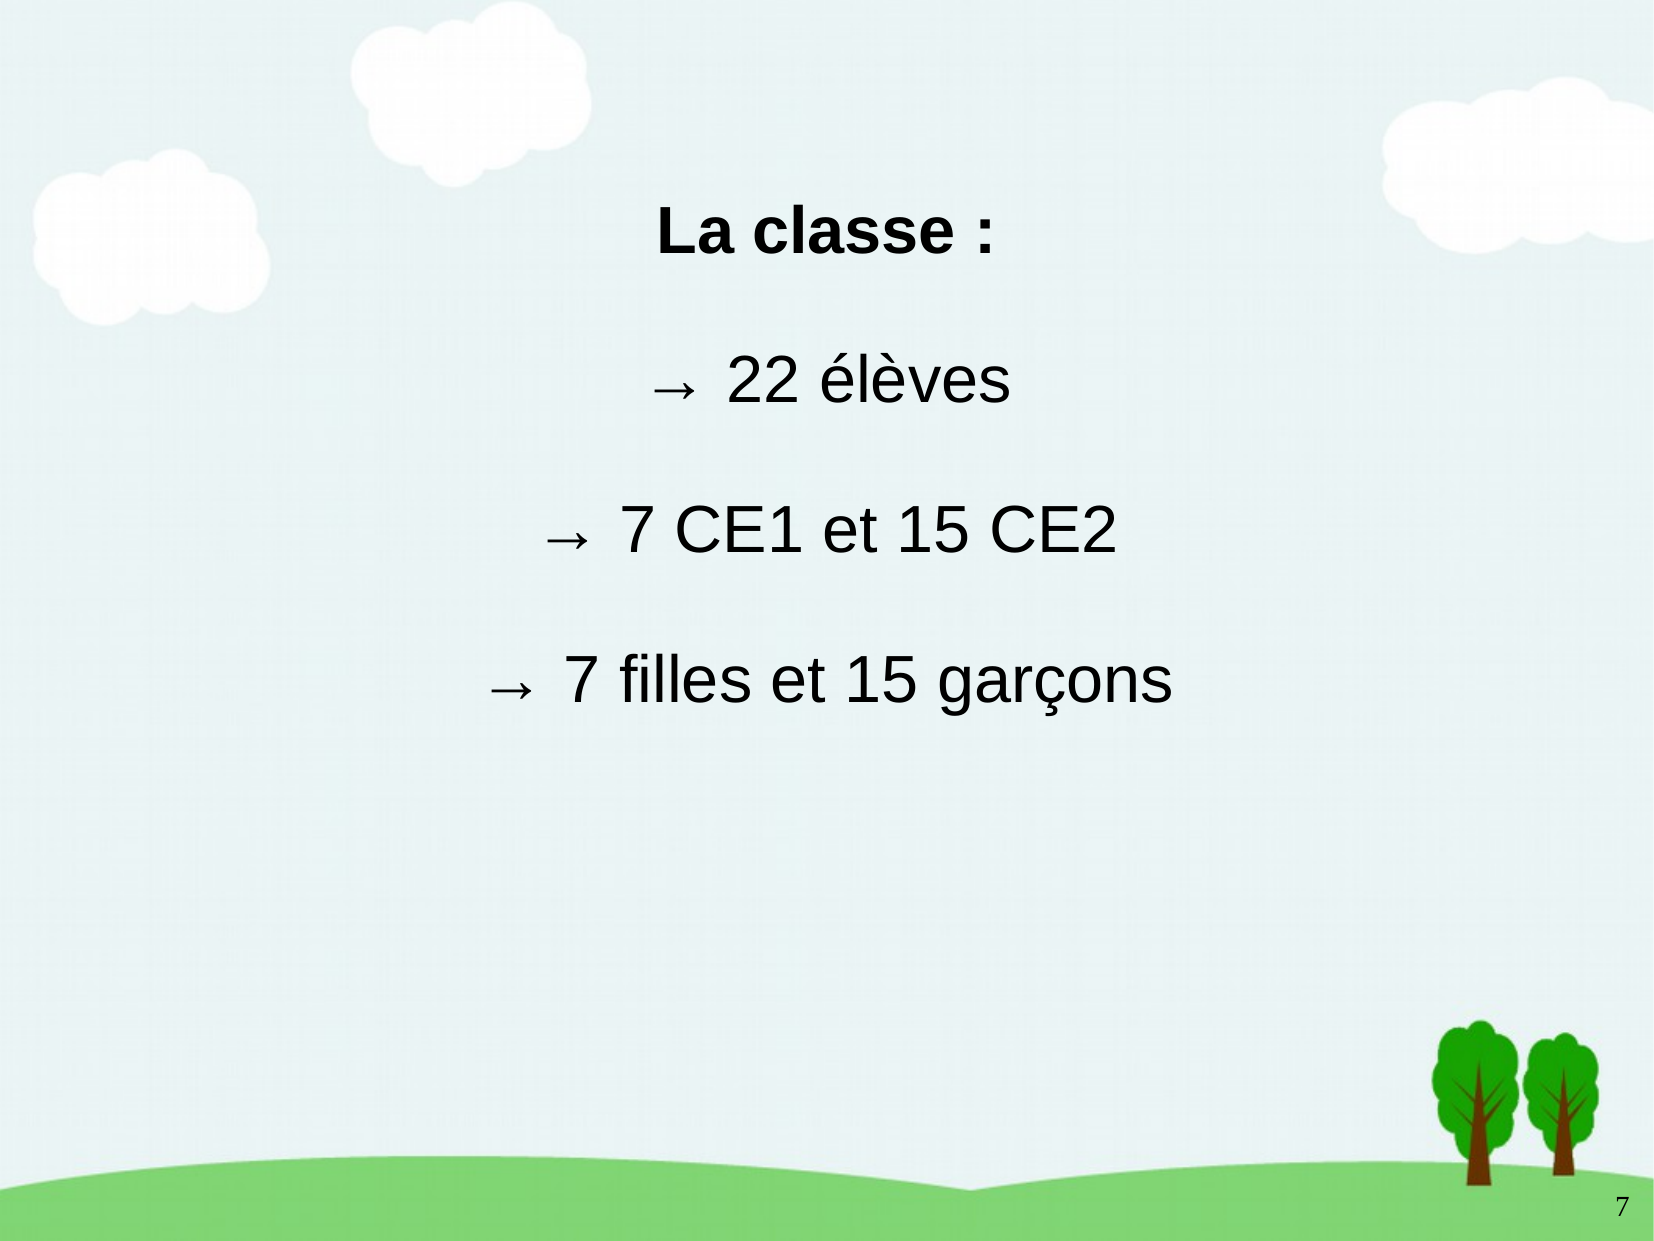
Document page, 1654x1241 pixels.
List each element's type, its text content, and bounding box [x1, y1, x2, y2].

picture [0, 0, 1654, 1241]
subtitle La classe : → 22 élèves → 7 CE1 et 15 CE2 → 7 filles et 15 garçons [82, 49, 1571, 1010]
